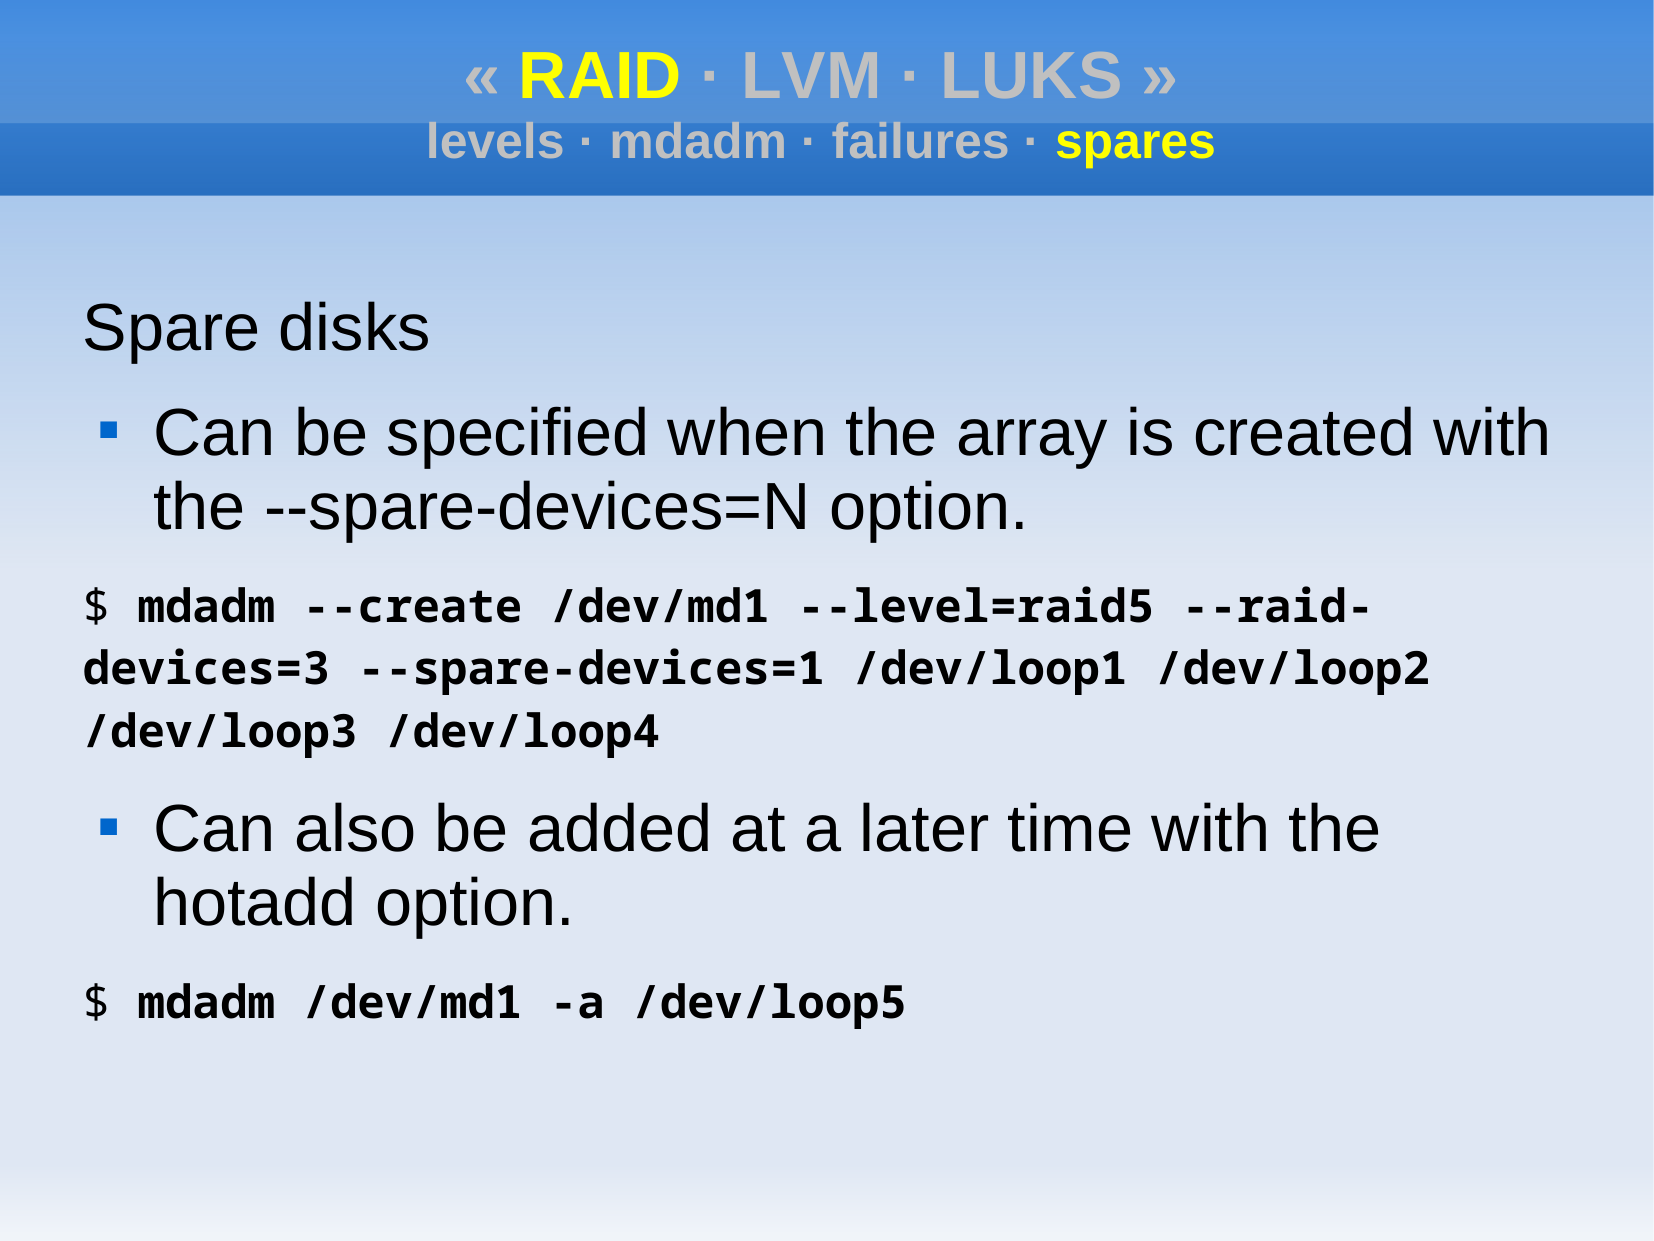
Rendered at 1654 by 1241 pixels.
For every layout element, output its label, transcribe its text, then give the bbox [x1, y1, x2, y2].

picture [0, 0, 1654, 1241]
title « RAID · LVM · LUKS » levels · mdadm · failures · spares [76, 0, 1565, 208]
list Spare disks Can be specified when the array is created with the --spare-devices=N option. $ mdadm --create /dev/md1 --level=raid5 --raid-devices=3 --spare-devices=1 /dev/loop1 /dev/loop2 /dev/loop3 /dev/loop4 Can also be added at a later time with the hotadd option. $ mdadm /dev/md1 -a /dev/loop5 [82, 290, 1571, 1109]
